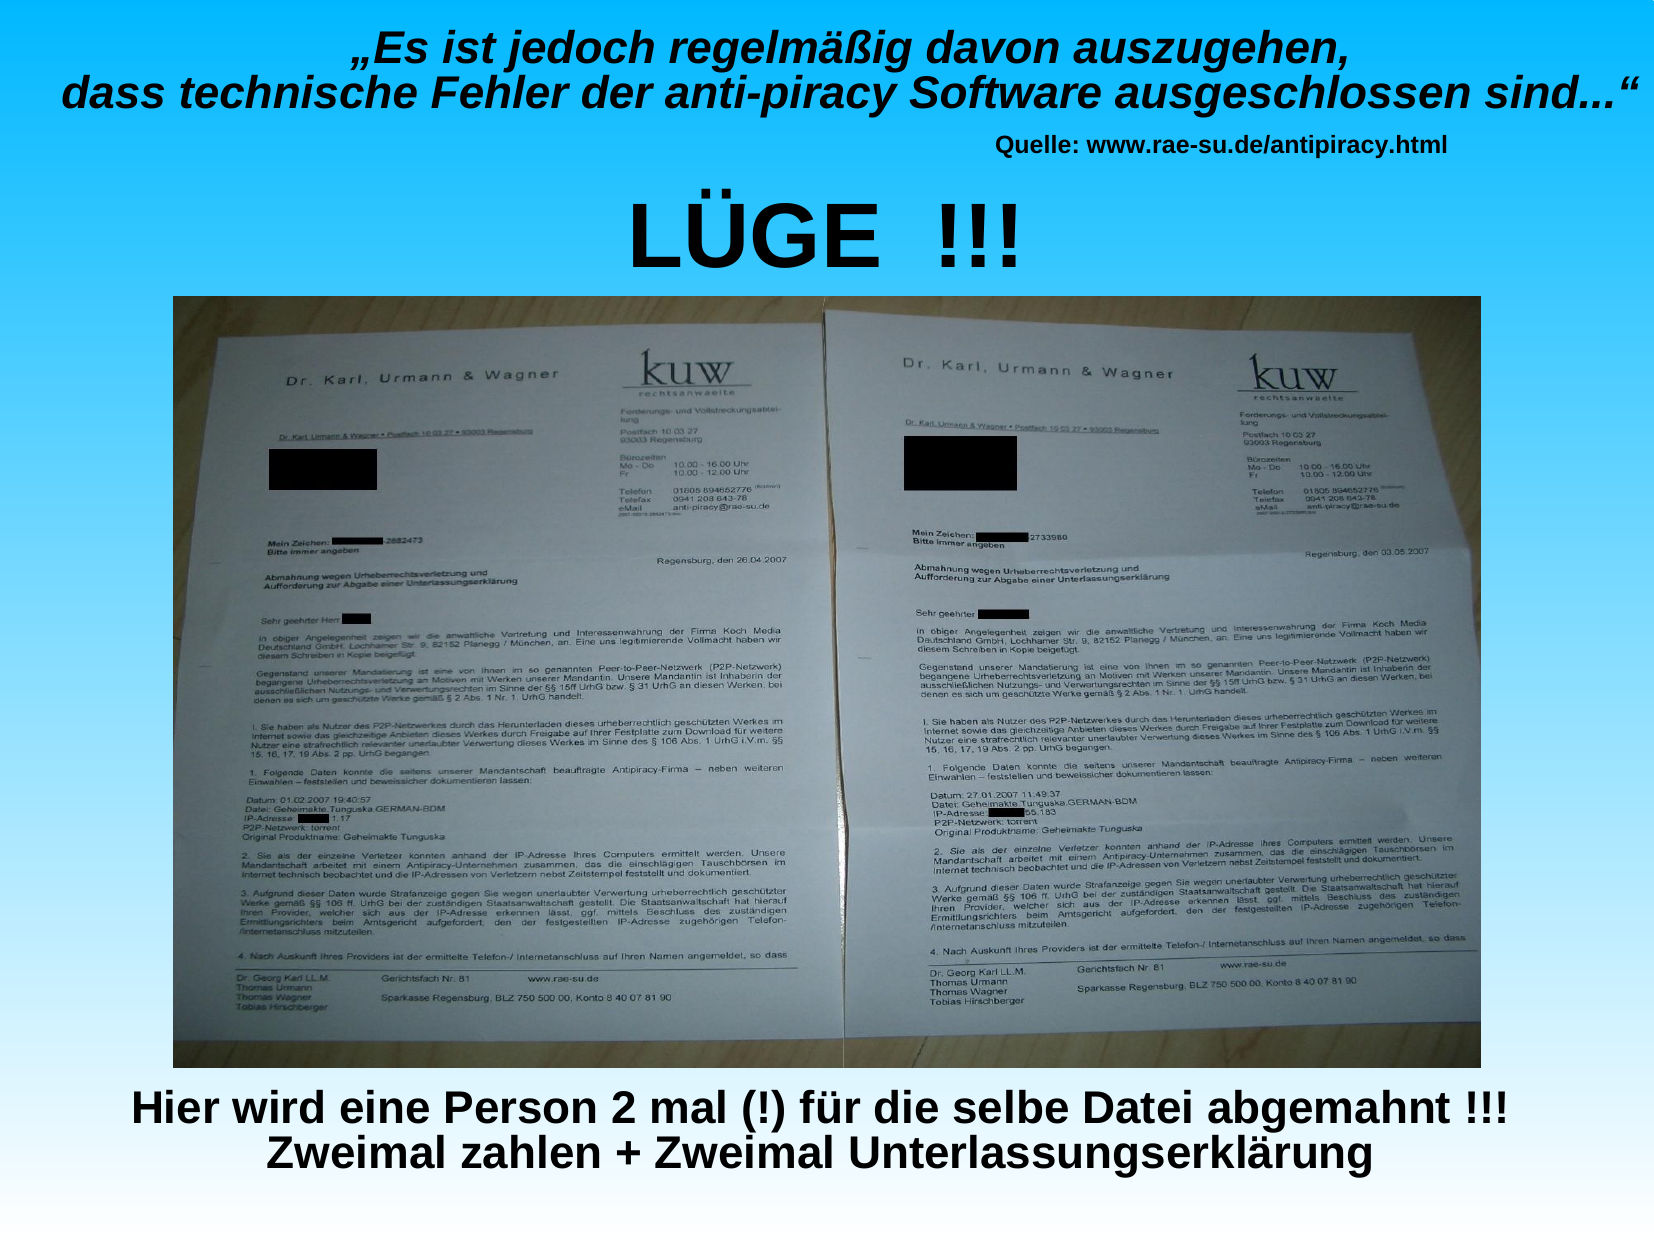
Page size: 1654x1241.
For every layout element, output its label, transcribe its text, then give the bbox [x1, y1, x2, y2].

text_box Quelle: www.rae-su.de/antipiracy.html [980, 127, 1463, 171]
text_box LÜGE !!! [613, 188, 1041, 296]
picture [173, 296, 1481, 1068]
text_box Hier wird eine Person 2 mal (!) für die selbe Datei abgemahnt !!! Zweimal zahlen + Zweimal Unterlassungserklärung [116, 1080, 1526, 1200]
text_box „Es ist jedoch regelmäßig davon auszugehen, dass technische Fehler der anti-piracy Software ausgeschlossen sind...“ [46, 20, 1654, 139]
